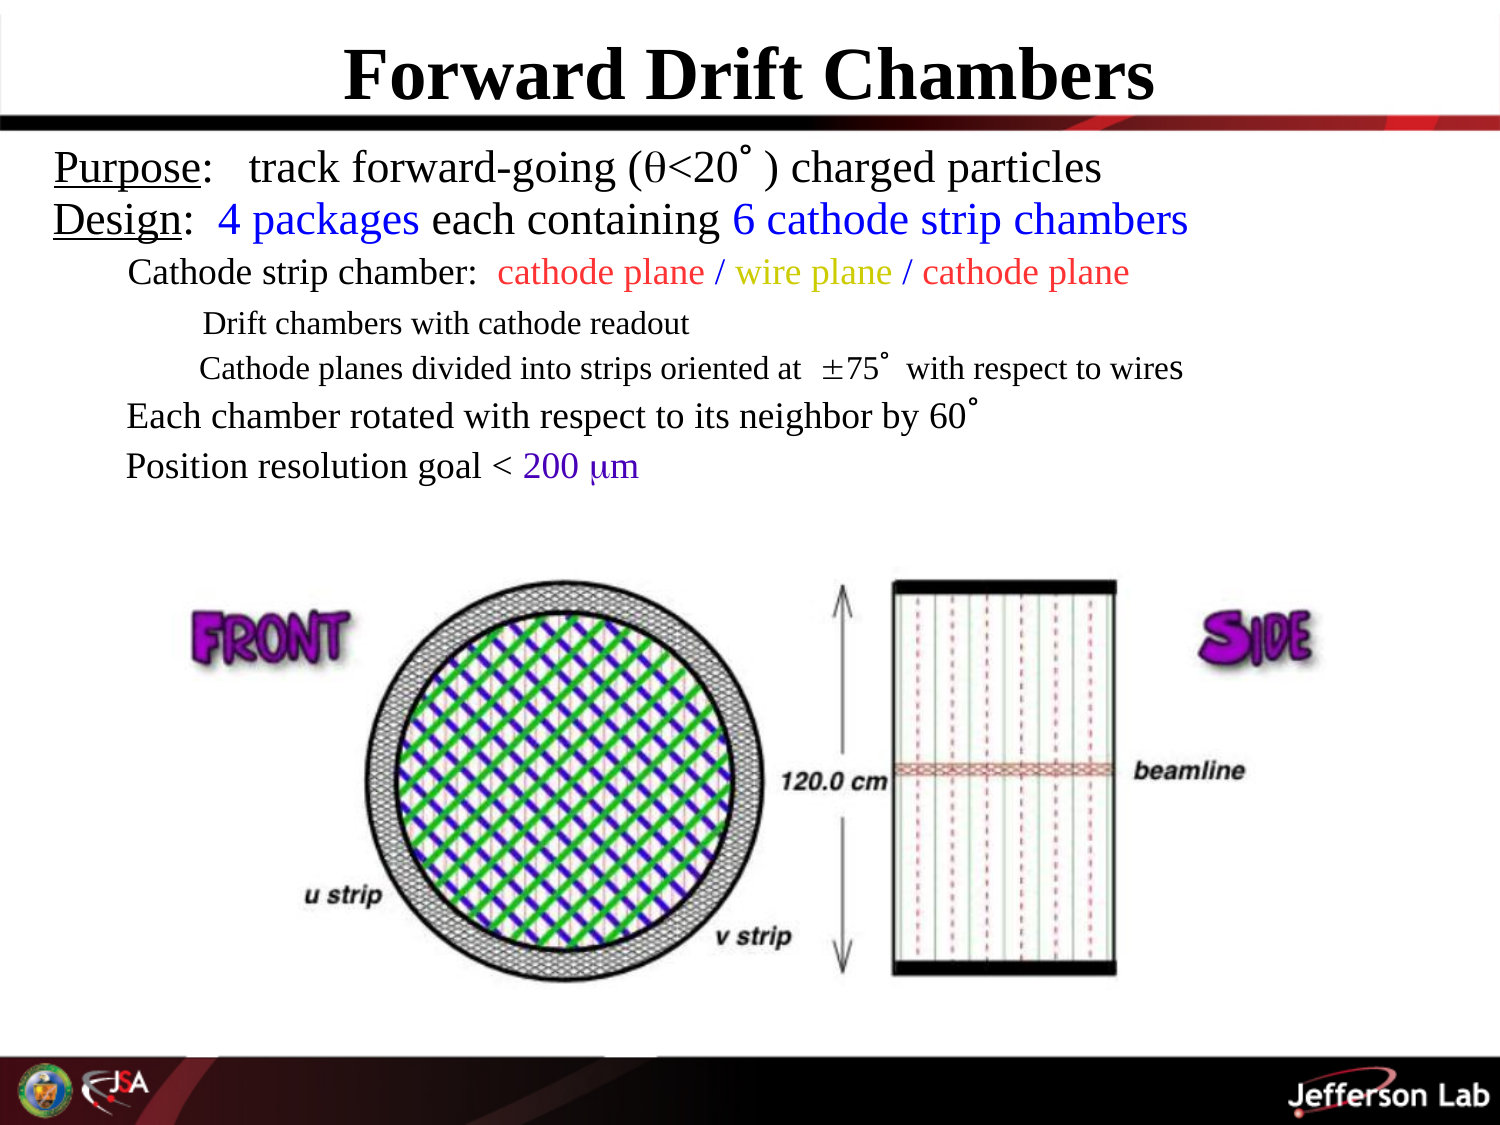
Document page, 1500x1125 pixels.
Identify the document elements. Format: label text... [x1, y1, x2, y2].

picture [0, 0, 1500, 1125]
title Forward Drift Chambers [112, 0, 1388, 133]
text_box Purpose: track forward-going (<20˚ ) charged particles Design: 4 packages each containing 6 cathode strip chambers Cathode strip chamber: cathode plane / wire plane / cathode plane Drift chambers with cathode readout Cathode planes divided into strips oriented at 75˚ with respect to wires Each chamber rotated with respect to its neighbor by 60˚ Position resolution goal < 200 m [40, 133, 1427, 483]
